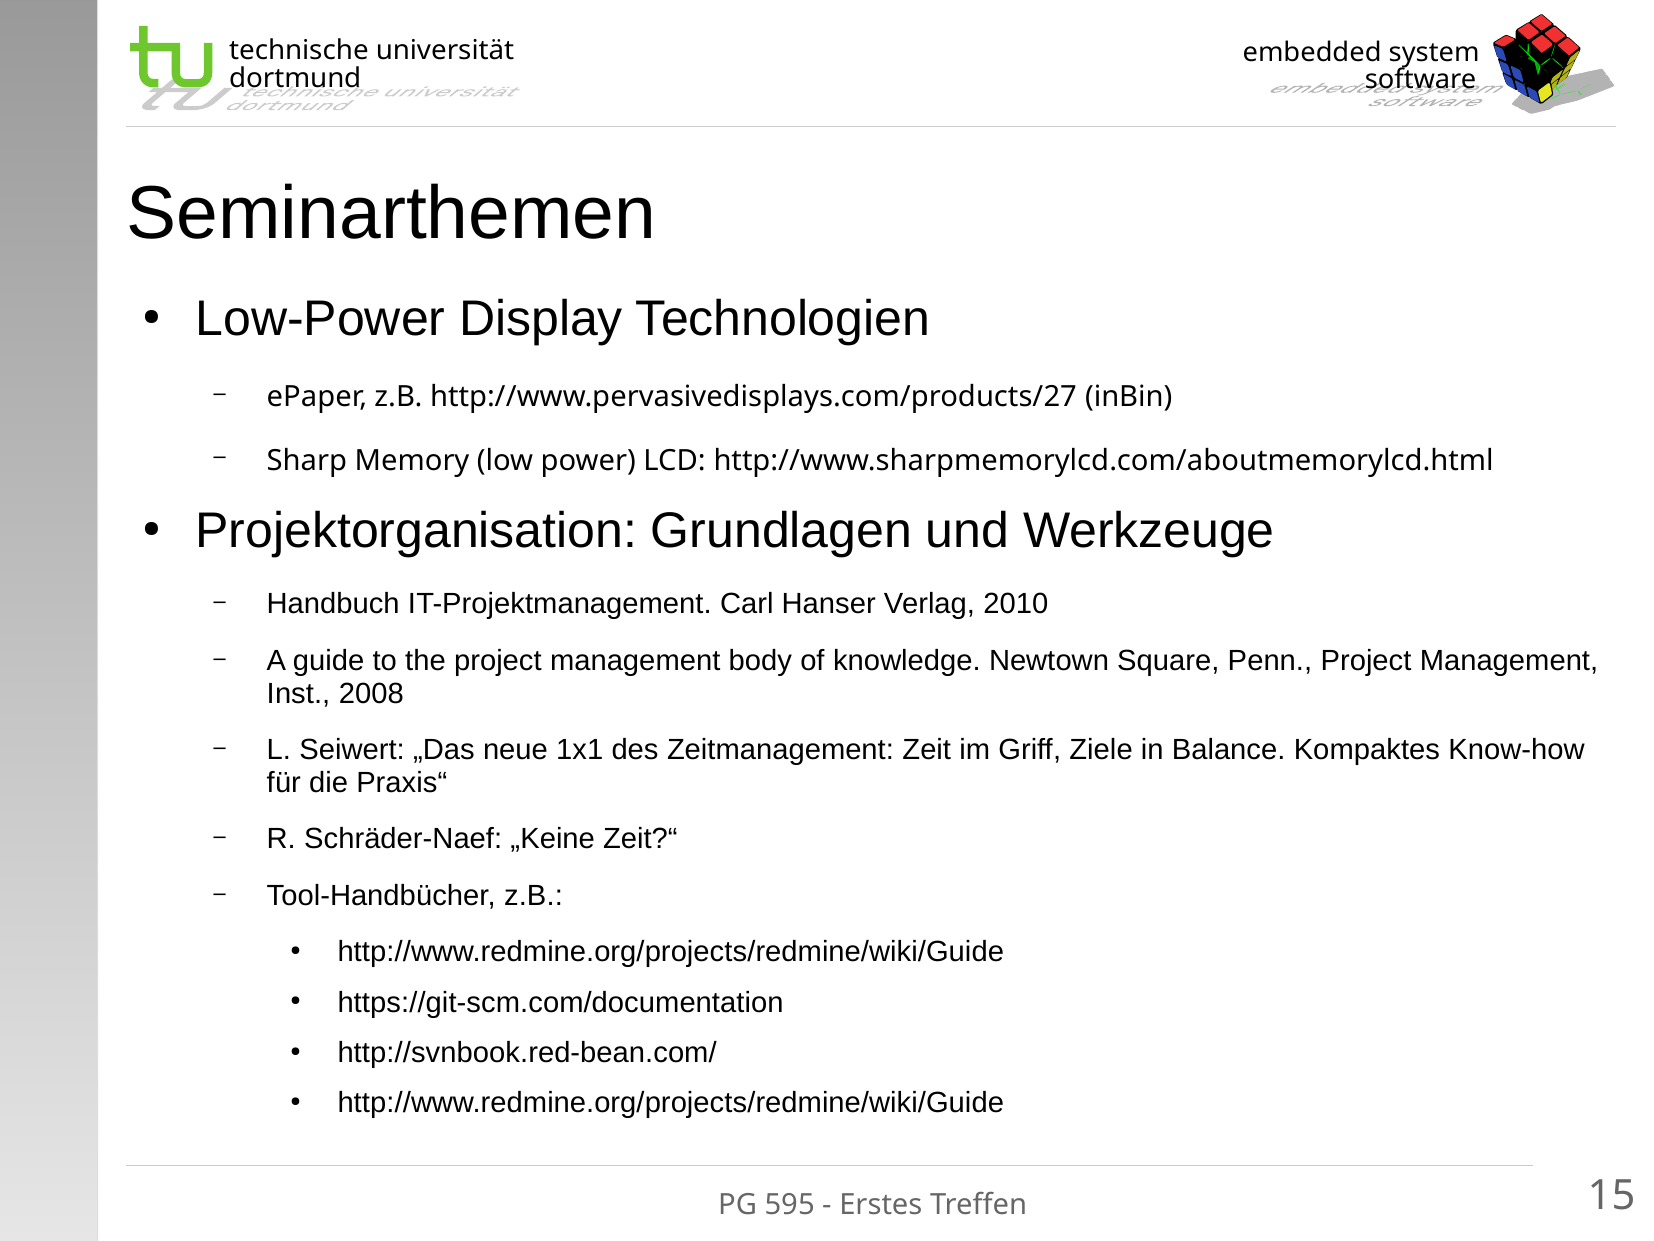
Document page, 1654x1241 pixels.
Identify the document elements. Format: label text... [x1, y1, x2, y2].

list Low-Power Display Technologien ePaper, z.B. http://www.pervasivedisplays.com/products/27 (inBin) Sharp Memory (low power) LCD: http://www.sharpmemorylcd.com/aboutmemorylcd.html Projektorganisation: Grundlagen und Werkzeuge Handbuch IT-Projektmanagement. Carl Hanser Verlag, 2010 A guide to the project management body of knowledge. Newtown Square, Penn., Project Management, Inst., 2008 L. Seiwert: „Das neue 1x1 des Zeitmanagement: Zeit im Griff, Ziele in Balance. Kompaktes Know-how für die Praxis“ R. Schräder-Naef: „Keine Zeit?“ Tool-Handbücher, z.B.: http://www.redmine.org/projects/redmine/wiki/Guide https://git-scm.com/documentation http://svnbook.red-bean.com/ http://www.redmine.org/projects/redmine/wiki/Guide [124, 290, 1628, 1163]
title Seminarthemen [126, 168, 1559, 257]
